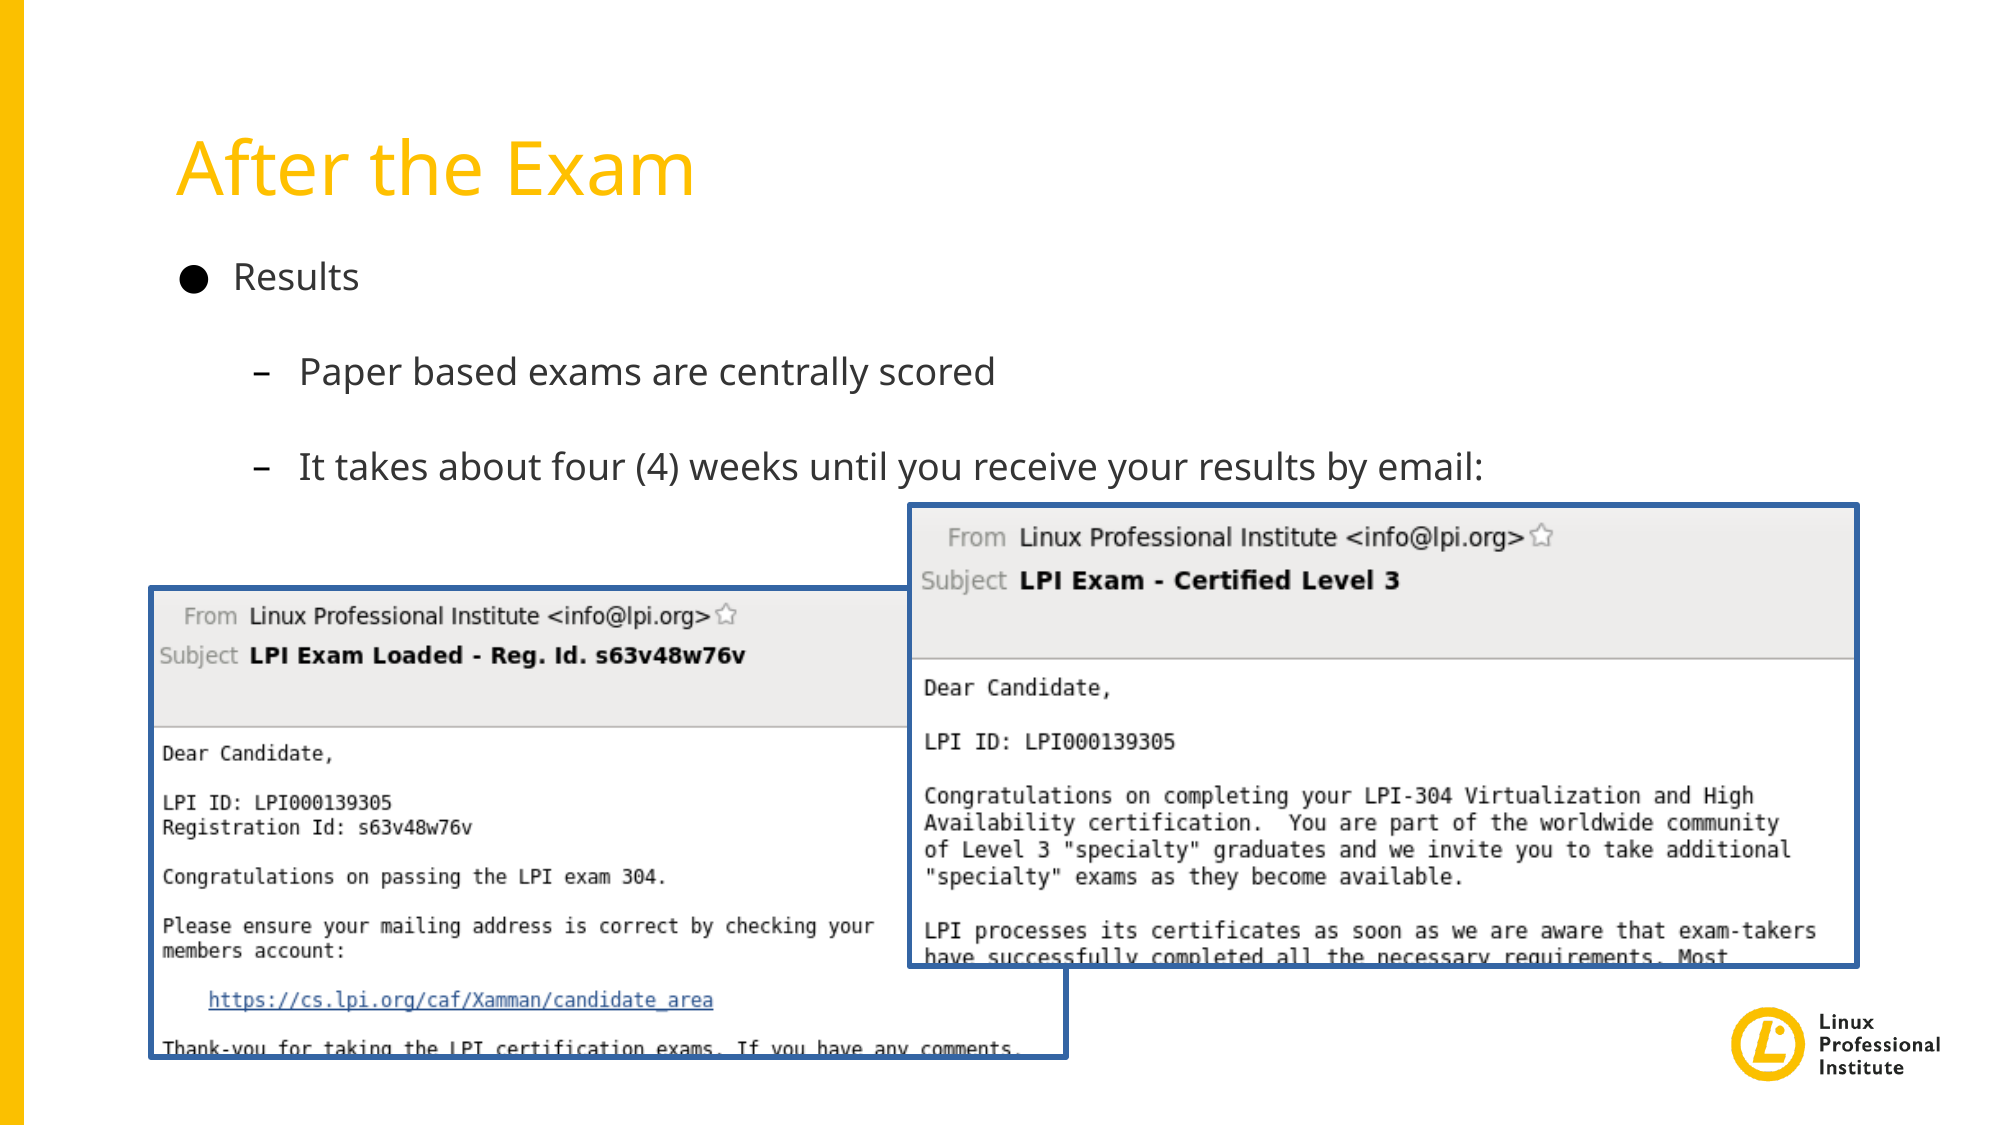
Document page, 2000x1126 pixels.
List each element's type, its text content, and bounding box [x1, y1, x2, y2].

picture [153, 590, 1063, 1055]
text_box [0, 0, 24, 1125]
text_box After the Exam [161, 99, 1886, 261]
picture [912, 507, 1855, 964]
text_box Results Paper based exams are centrally scored It takes about four (4) weeks until you receive your results by email: [162, 245, 1902, 508]
picture [1701, 987, 1969, 1101]
